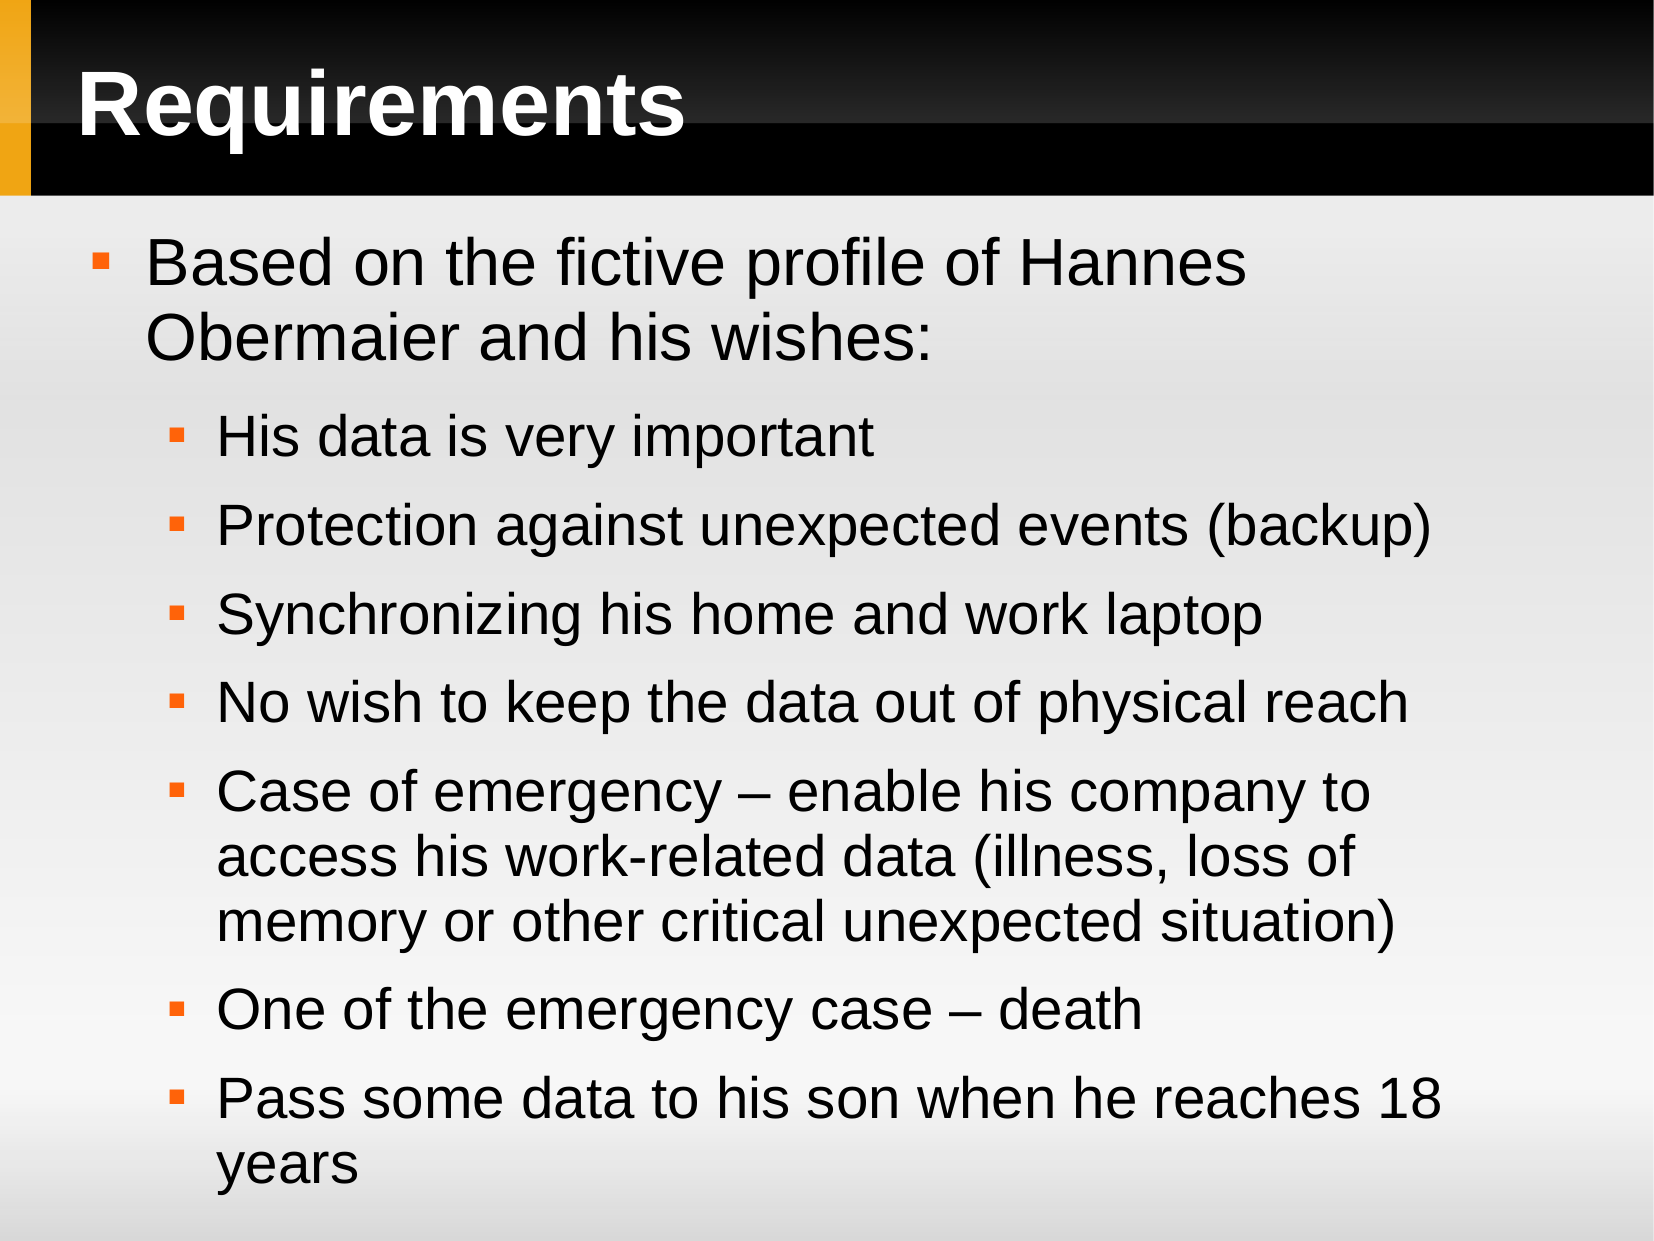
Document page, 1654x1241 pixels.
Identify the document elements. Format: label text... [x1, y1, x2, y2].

title Requirements [76, 7, 1565, 200]
picture [0, 0, 1654, 1241]
list Based on the fictive profile of Hannes Obermaier and his wishes: His data is very important Protection against unexpected events (backup) Synchronizing his home and work laptop No wish to keep the data out of physical reach Case of emergency – enable his company to access his work-related data (illness, loss of memory or other critical unexpected situation) One of the emergency case – death Pass some data to his son when he reaches 18 years [75, 225, 1564, 1241]
